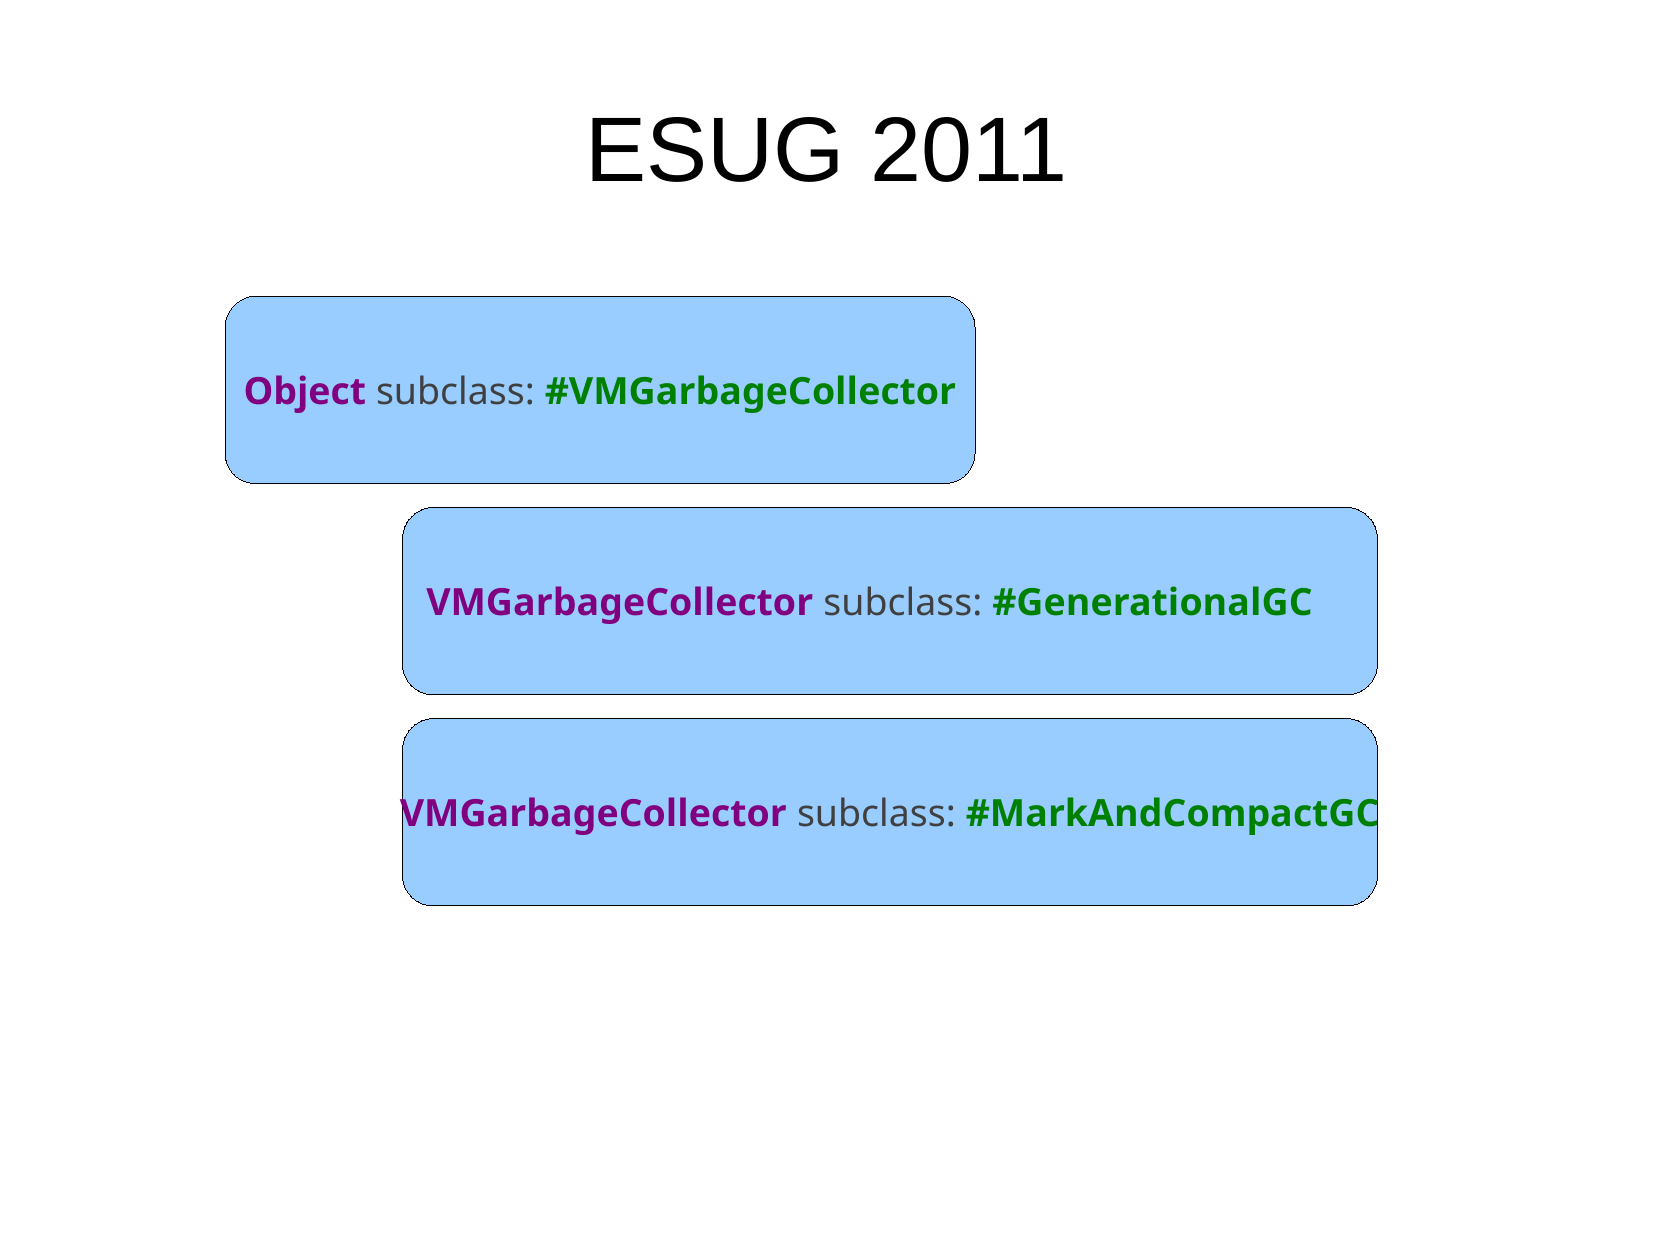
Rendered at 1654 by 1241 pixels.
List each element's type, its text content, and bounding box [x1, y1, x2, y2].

text_box VMGarbageCollector subclass: #GenerationalGC [402, 507, 1378, 695]
text_box VMGarbageCollector subclass: #MarkAndCompactGC [402, 718, 1378, 906]
text_box Object subclass: #VMGarbageCollector [225, 296, 976, 484]
text_box ESUG 2011 [245, 91, 1409, 209]
